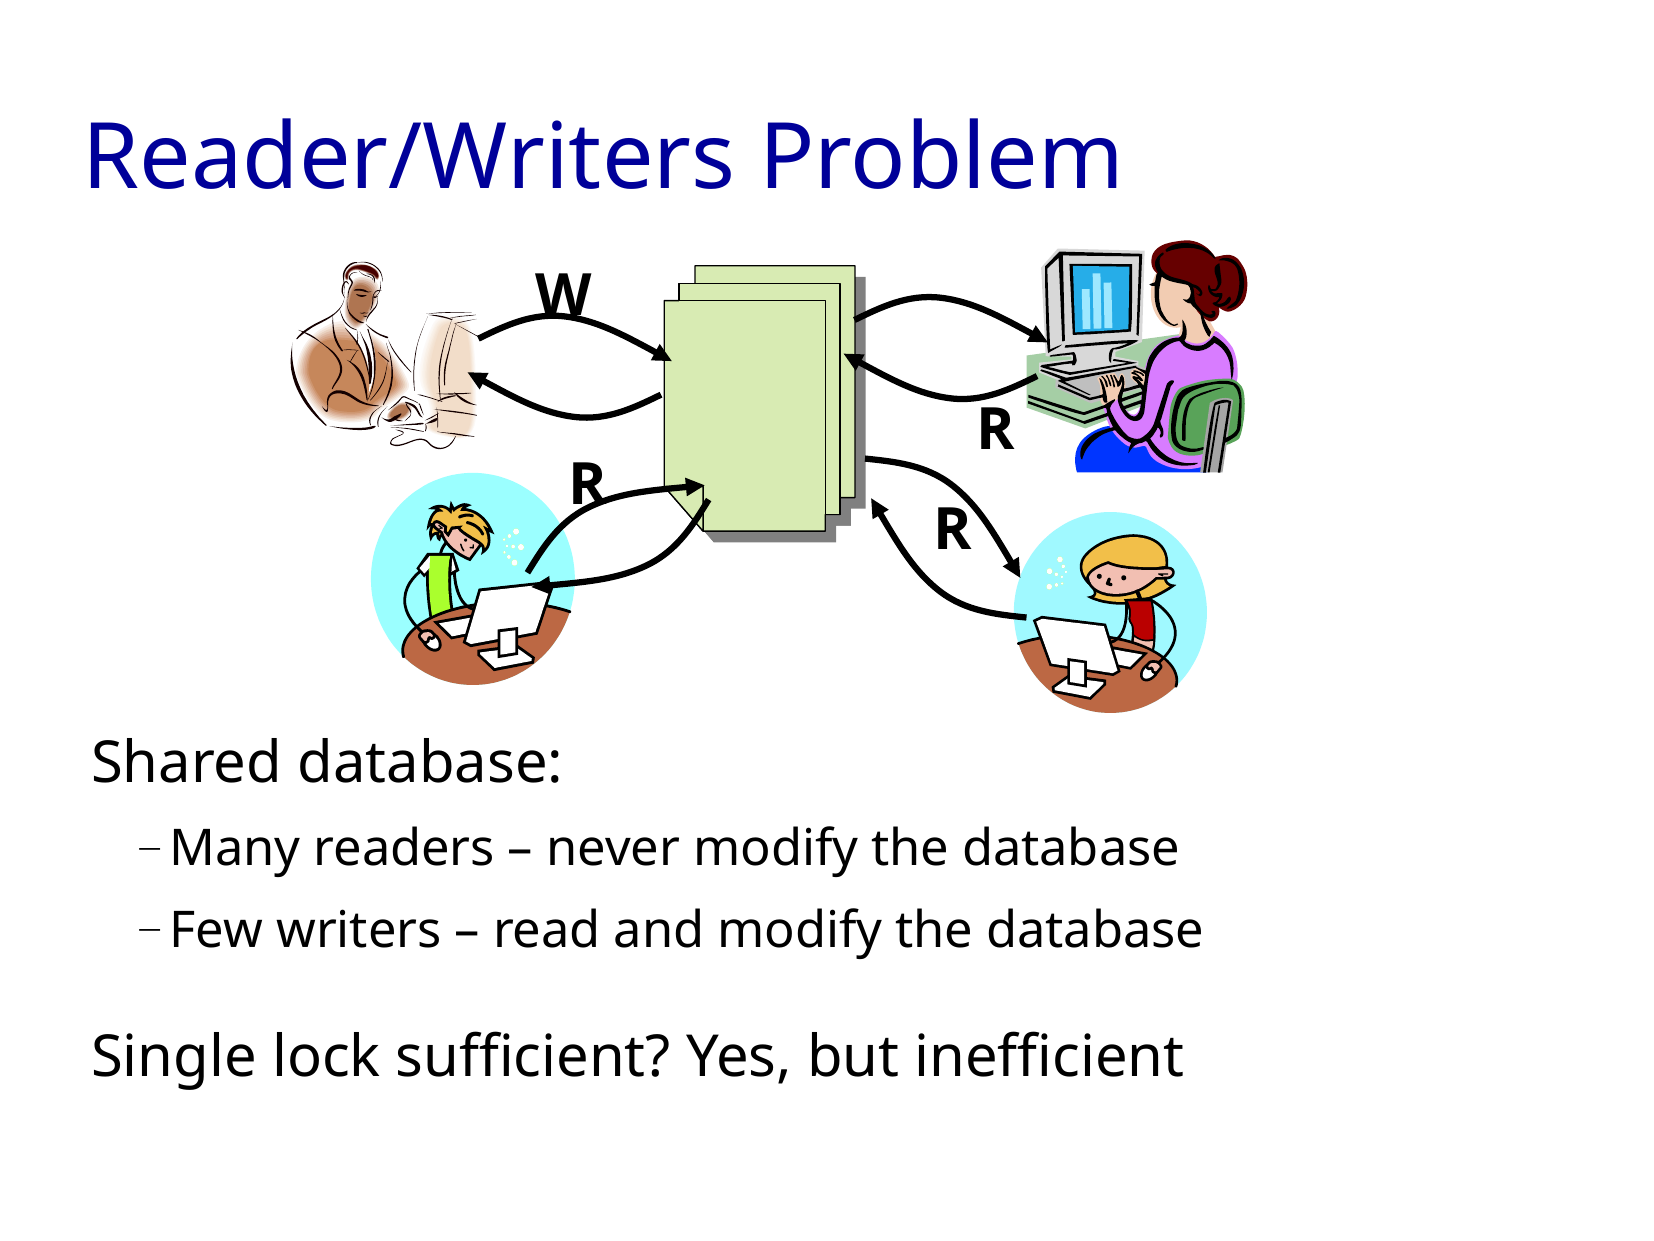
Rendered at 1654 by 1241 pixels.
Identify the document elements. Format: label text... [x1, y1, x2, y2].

text_box R [918, 484, 981, 569]
picture [285, 260, 479, 452]
list Shared database: Many readers – never modify the database Few writers – read and modify the database Single lock sufficient? Yes, but inefficient [60, 720, 1571, 1096]
picture [657, 258, 874, 551]
picture [1013, 512, 1207, 713]
title Reader/Writers Problem [82, 49, 1571, 257]
text_box W [521, 249, 597, 335]
picture [370, 472, 575, 685]
picture [1026, 240, 1248, 475]
text_box R [553, 439, 615, 525]
text_box R [961, 383, 1024, 469]
